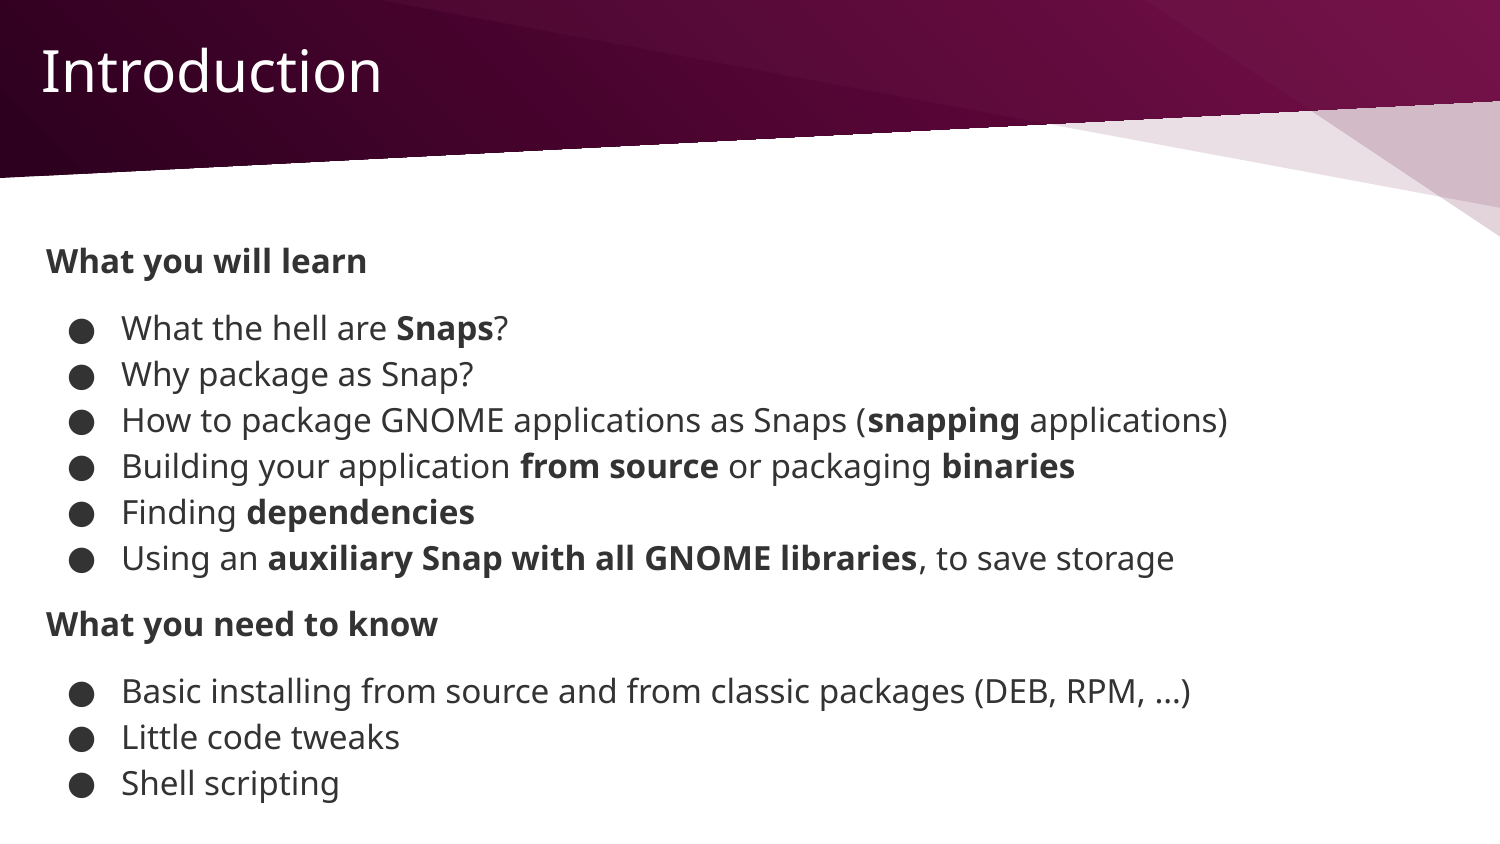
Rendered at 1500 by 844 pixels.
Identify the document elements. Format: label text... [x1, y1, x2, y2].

title Introduction [41, 5, 1336, 134]
list What you will learn What the hell are Snaps? Why package as Snap? How to package GNOME applications as Snaps (snapping applications) Building your application from source or packaging binaries Finding dependencies Using an auxiliary Snap with all GNOME libraries, to save storage What you need to know Basic installing from source and from classic packages (DEB, RPM, …) Little code tweaks Shell scripting [35, 229, 1324, 789]
